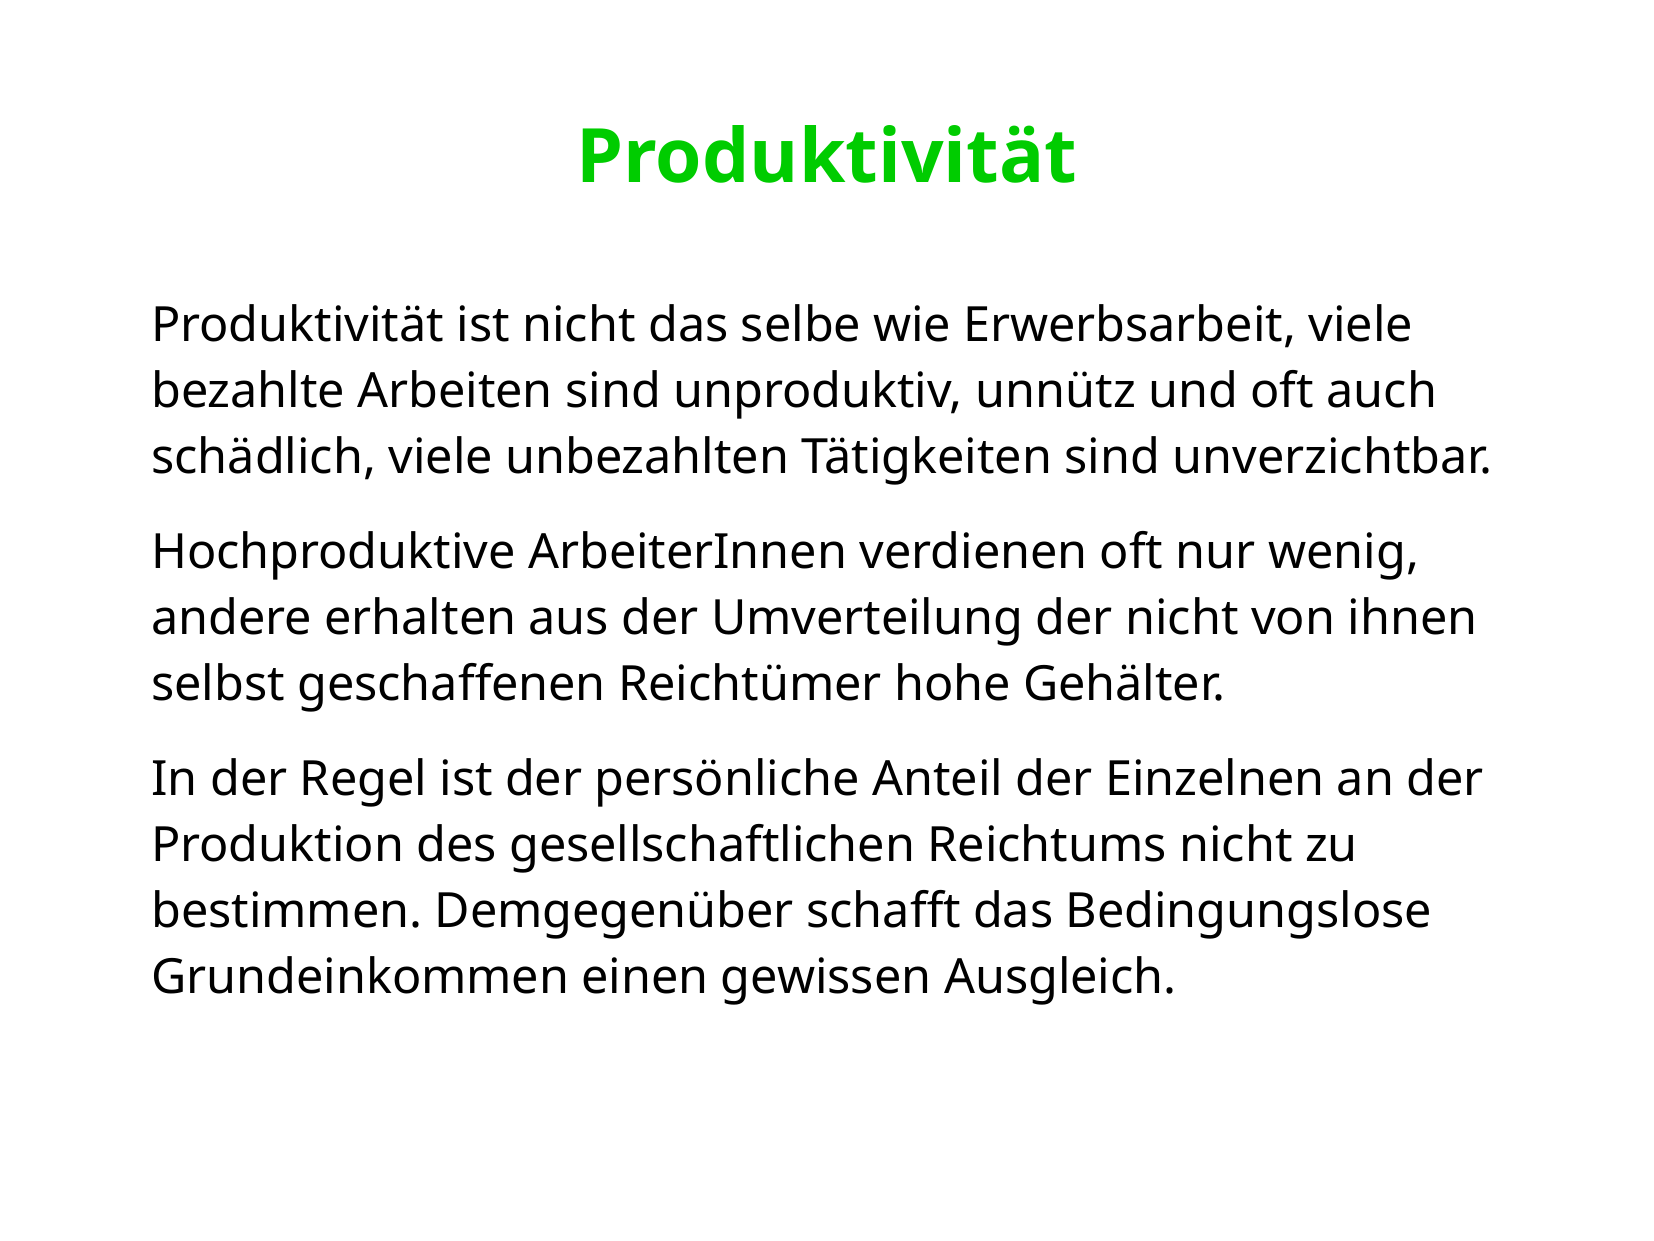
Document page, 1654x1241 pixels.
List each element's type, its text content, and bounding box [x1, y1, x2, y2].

title Produktivität [82, 49, 1571, 257]
list Produktivität ist nicht das selbe wie Erwerbsarbeit, viele bezahlte Arbeiten sind unproduktiv, unnütz und oft auch schädlich, viele unbezahlten Tätigkeiten sind unverzichtbar. Hochproduktive ArbeiterInnen verdienen oft nur wenig, andere erhalten aus der Umverteilung der nicht von ihnen selbst geschaffenen Reichtümer hohe Gehälter. In der Regel ist der persönliche Anteil der Einzelnen an der Produktion des gesellschaftlichen Reichtums nicht zu bestimmen. Demgegenüber schafft das Bedingungslose Grundeinkommen einen gewissen Ausgleich. [82, 290, 1571, 1010]
